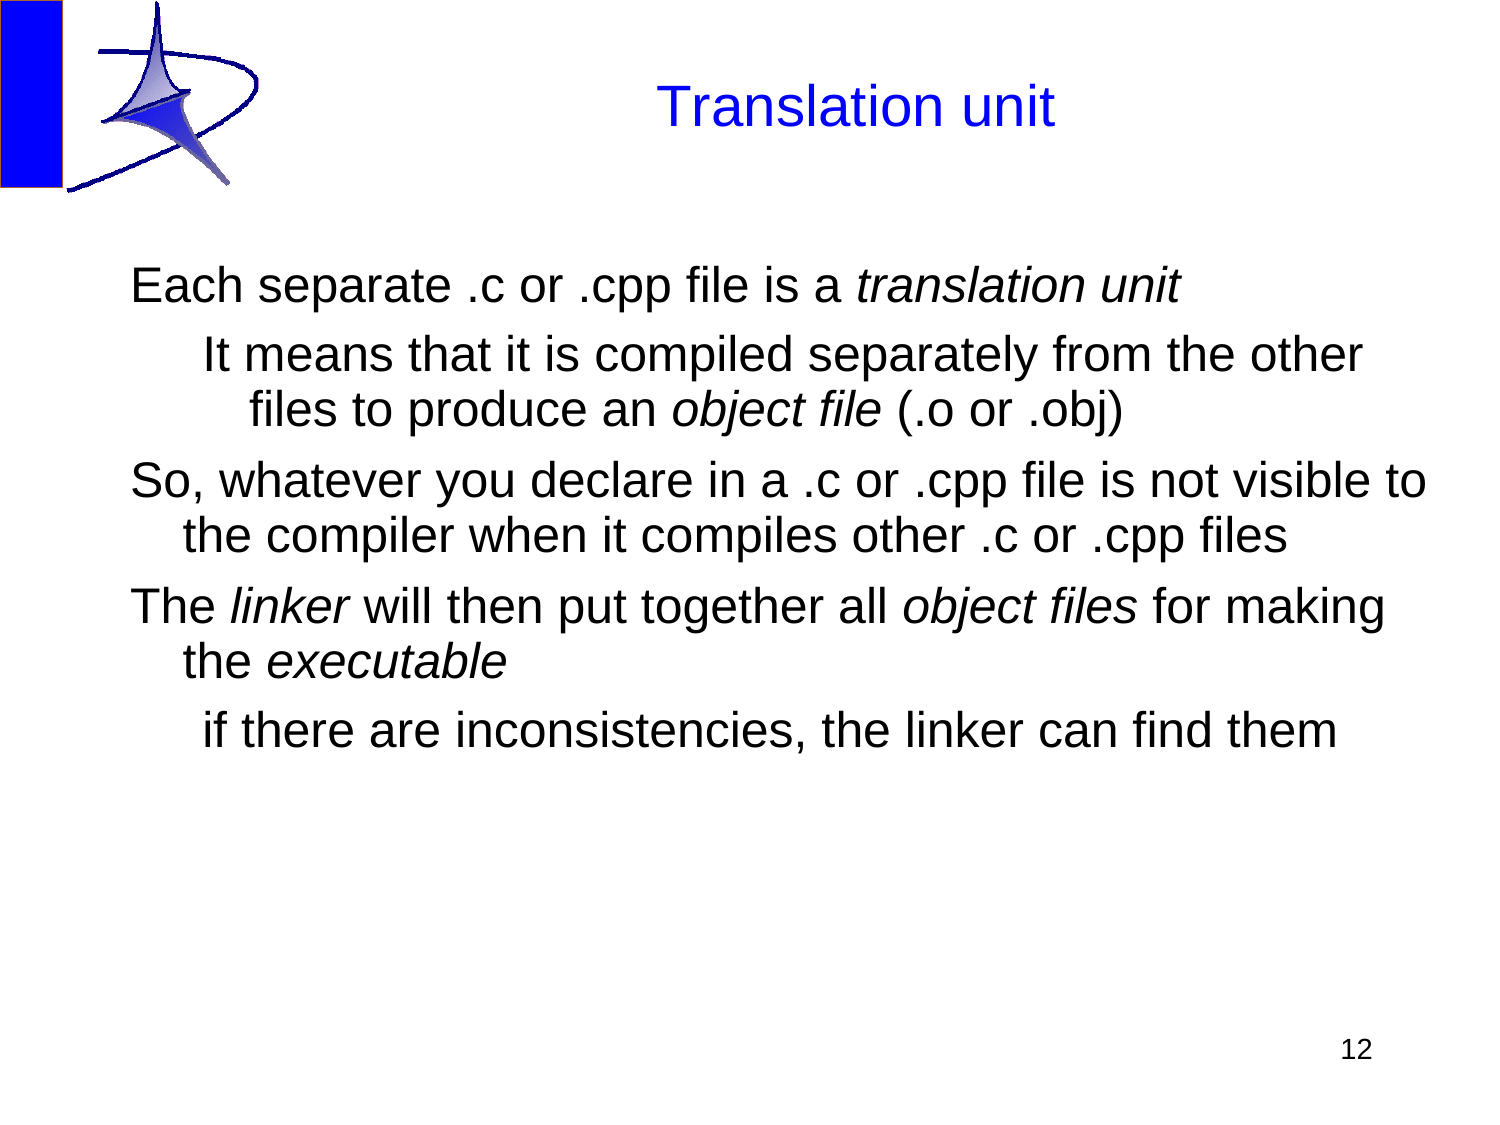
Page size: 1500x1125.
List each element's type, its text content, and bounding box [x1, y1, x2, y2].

picture [62, 0, 263, 197]
title Translation unit [262, 24, 1450, 188]
list Each separate .c or .cpp file is a translation unit It means that it is compiled separately from the other files to produce an object file (.o or .obj) So, whatever you declare in a .c or .cpp file is not visible to the compiler when it compiles other .c or .cpp files The linker will then put together all object files for making the executable if there are inconsistencies, the linker can find them [112, 249, 1450, 1001]
